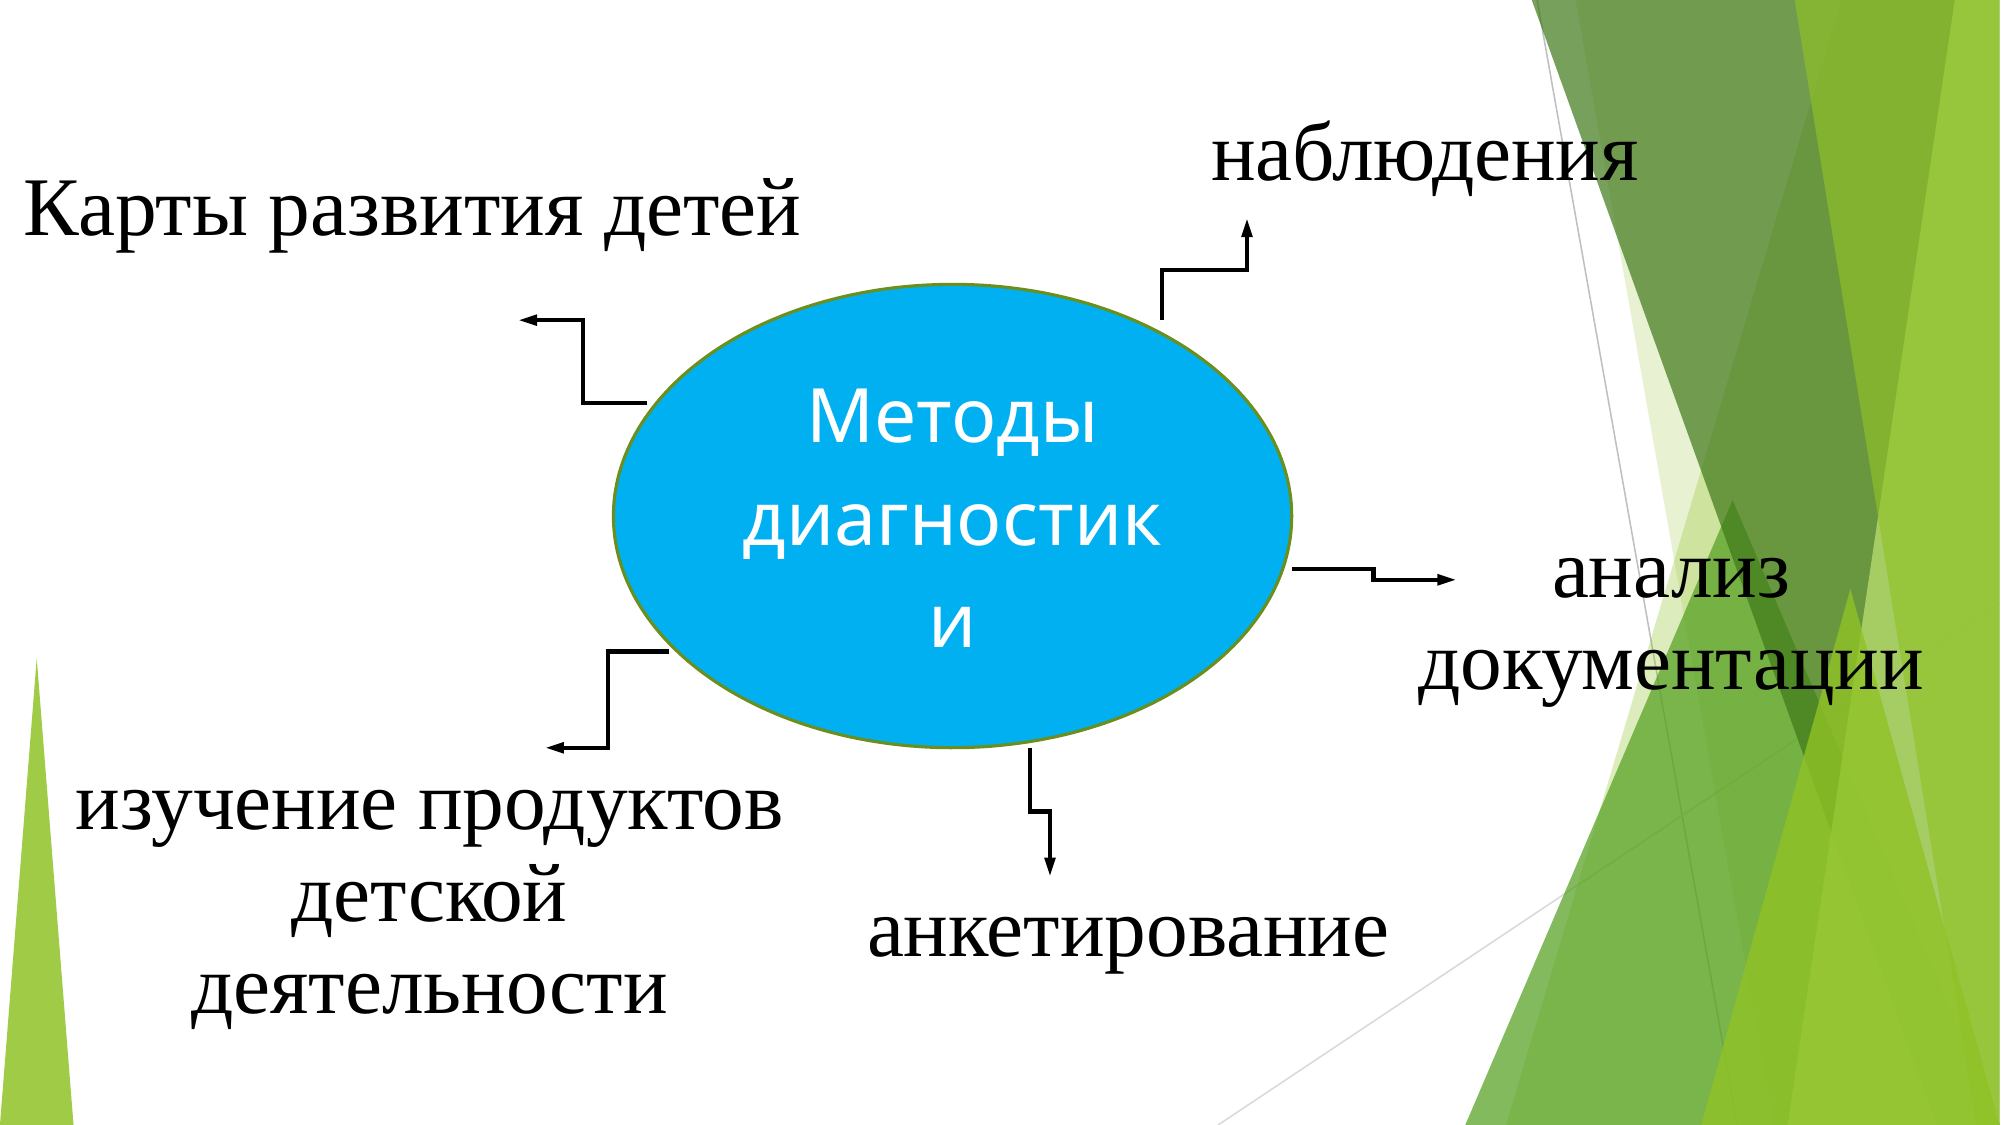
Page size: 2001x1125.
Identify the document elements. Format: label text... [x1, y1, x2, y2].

text_box Методы диагностики [613, 284, 1292, 748]
text_box анкетирование [822, 875, 1489, 983]
text_box анализ документации [1388, 515, 1955, 716]
text_box изучение продуктов детской деятельности [38, 747, 822, 1040]
text_box Карты развития детей [0, 153, 827, 261]
text_box наблюдения [1143, 98, 1706, 206]
